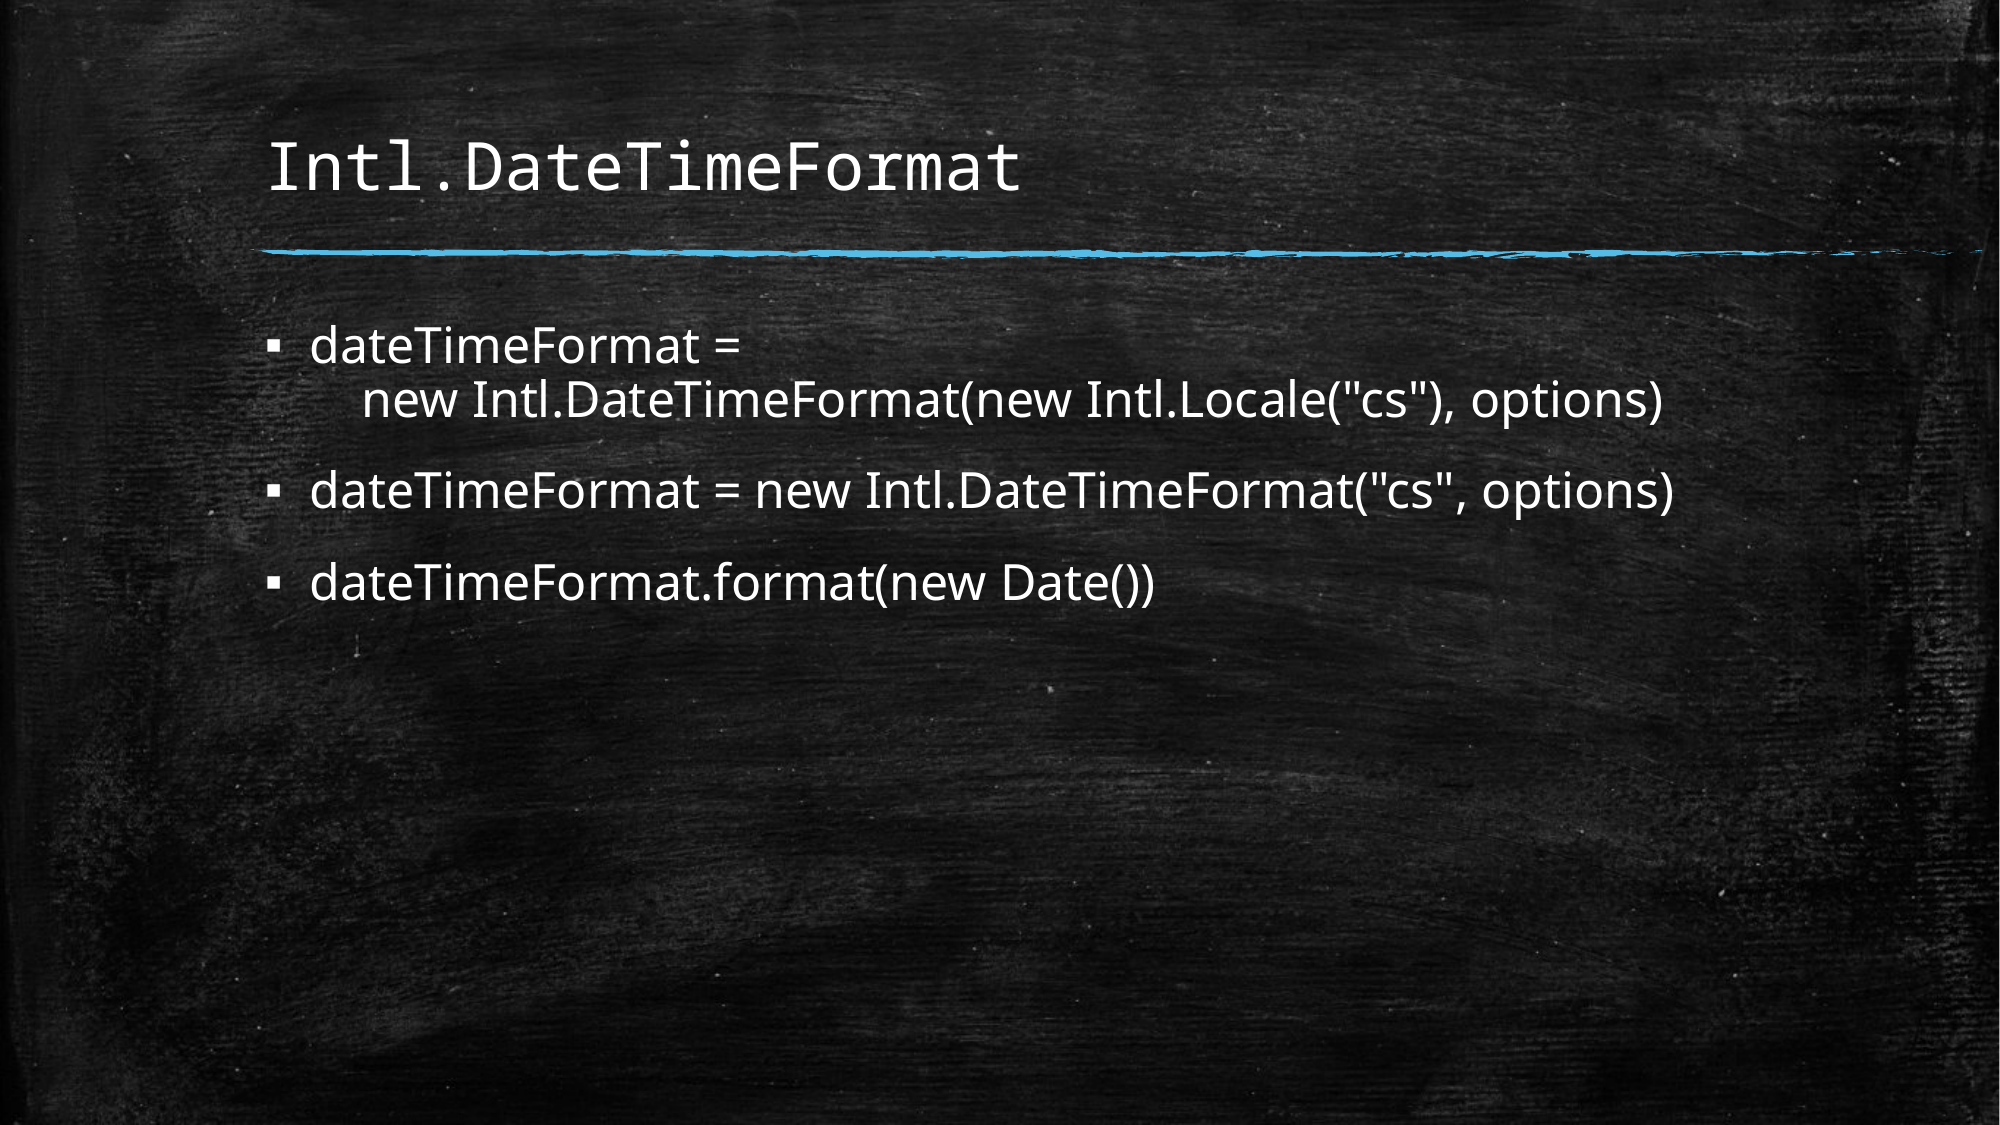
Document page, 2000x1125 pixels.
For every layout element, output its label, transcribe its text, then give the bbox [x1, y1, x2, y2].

picture [0, 0, 2000, 1125]
title Intl.DateTimeFormat [249, 45, 1750, 213]
list dateTimeFormat = new Intl.DateTimeFormat(new Intl.Locale("cs"), options) dateTimeFormat = new Intl.DateTimeFormat("cs", options) dateTimeFormat.format(new Date()) [249, 312, 1750, 1013]
